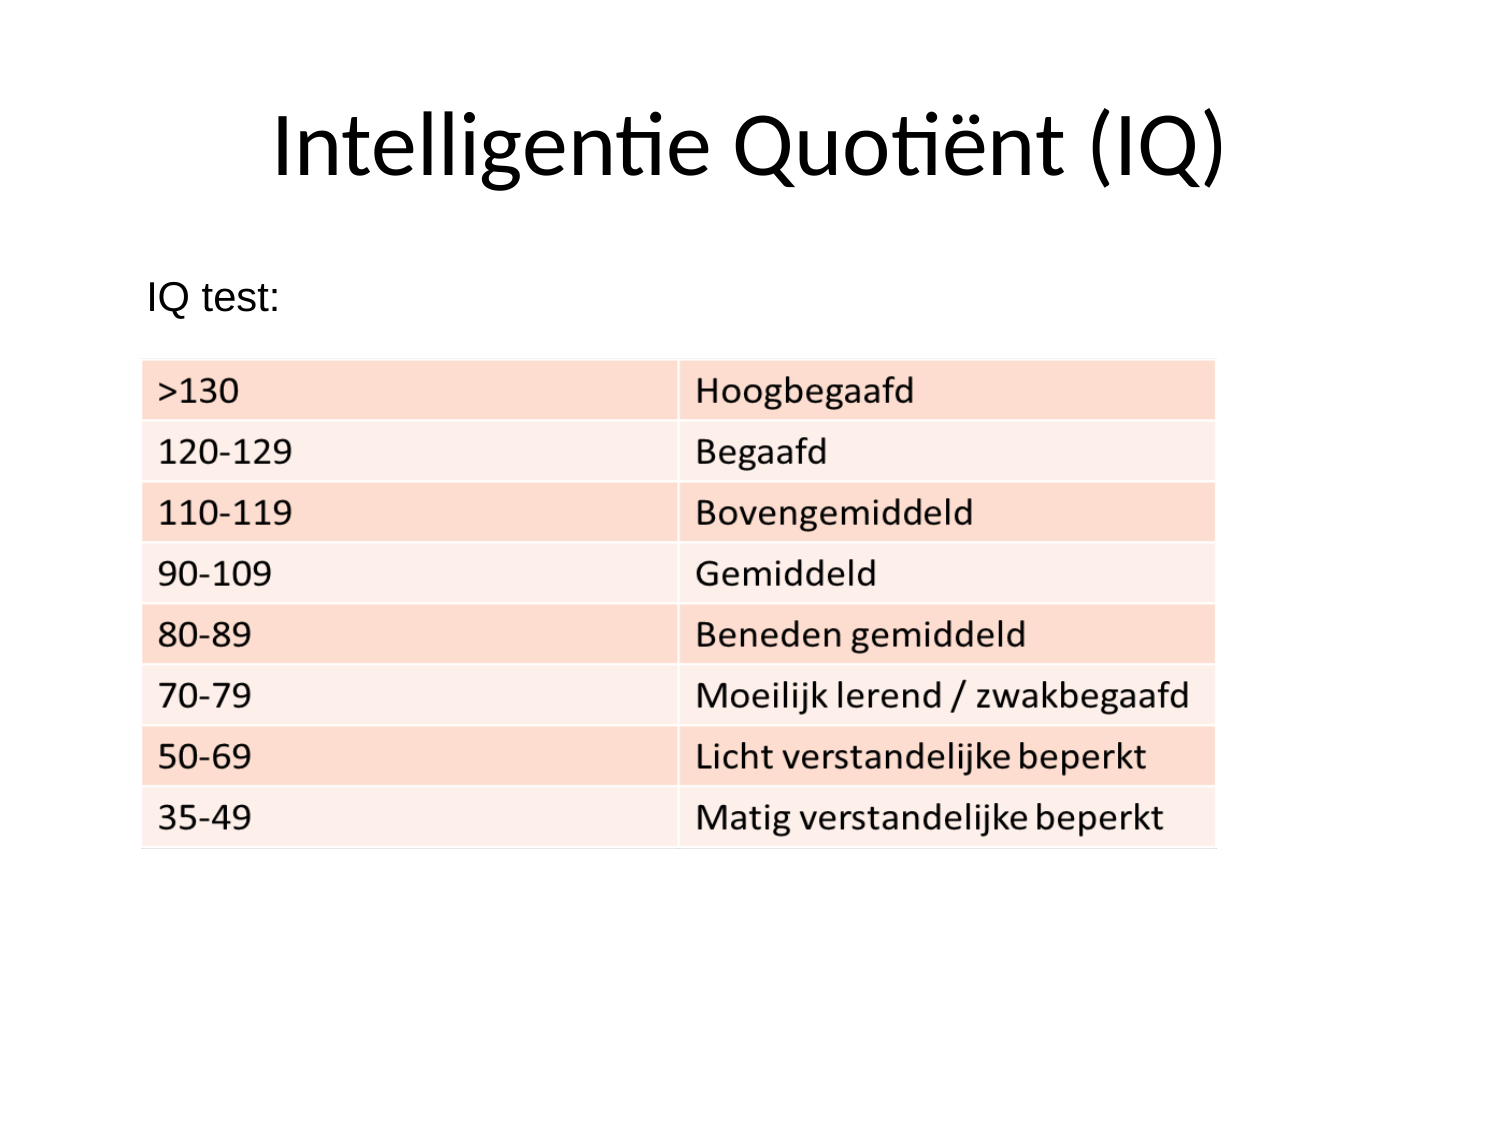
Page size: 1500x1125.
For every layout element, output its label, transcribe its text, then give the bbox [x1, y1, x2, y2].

picture [141, 354, 1217, 863]
list IQ test: [75, 262, 1426, 1005]
title Intelligentie Quotiënt (IQ) [75, 45, 1426, 233]
